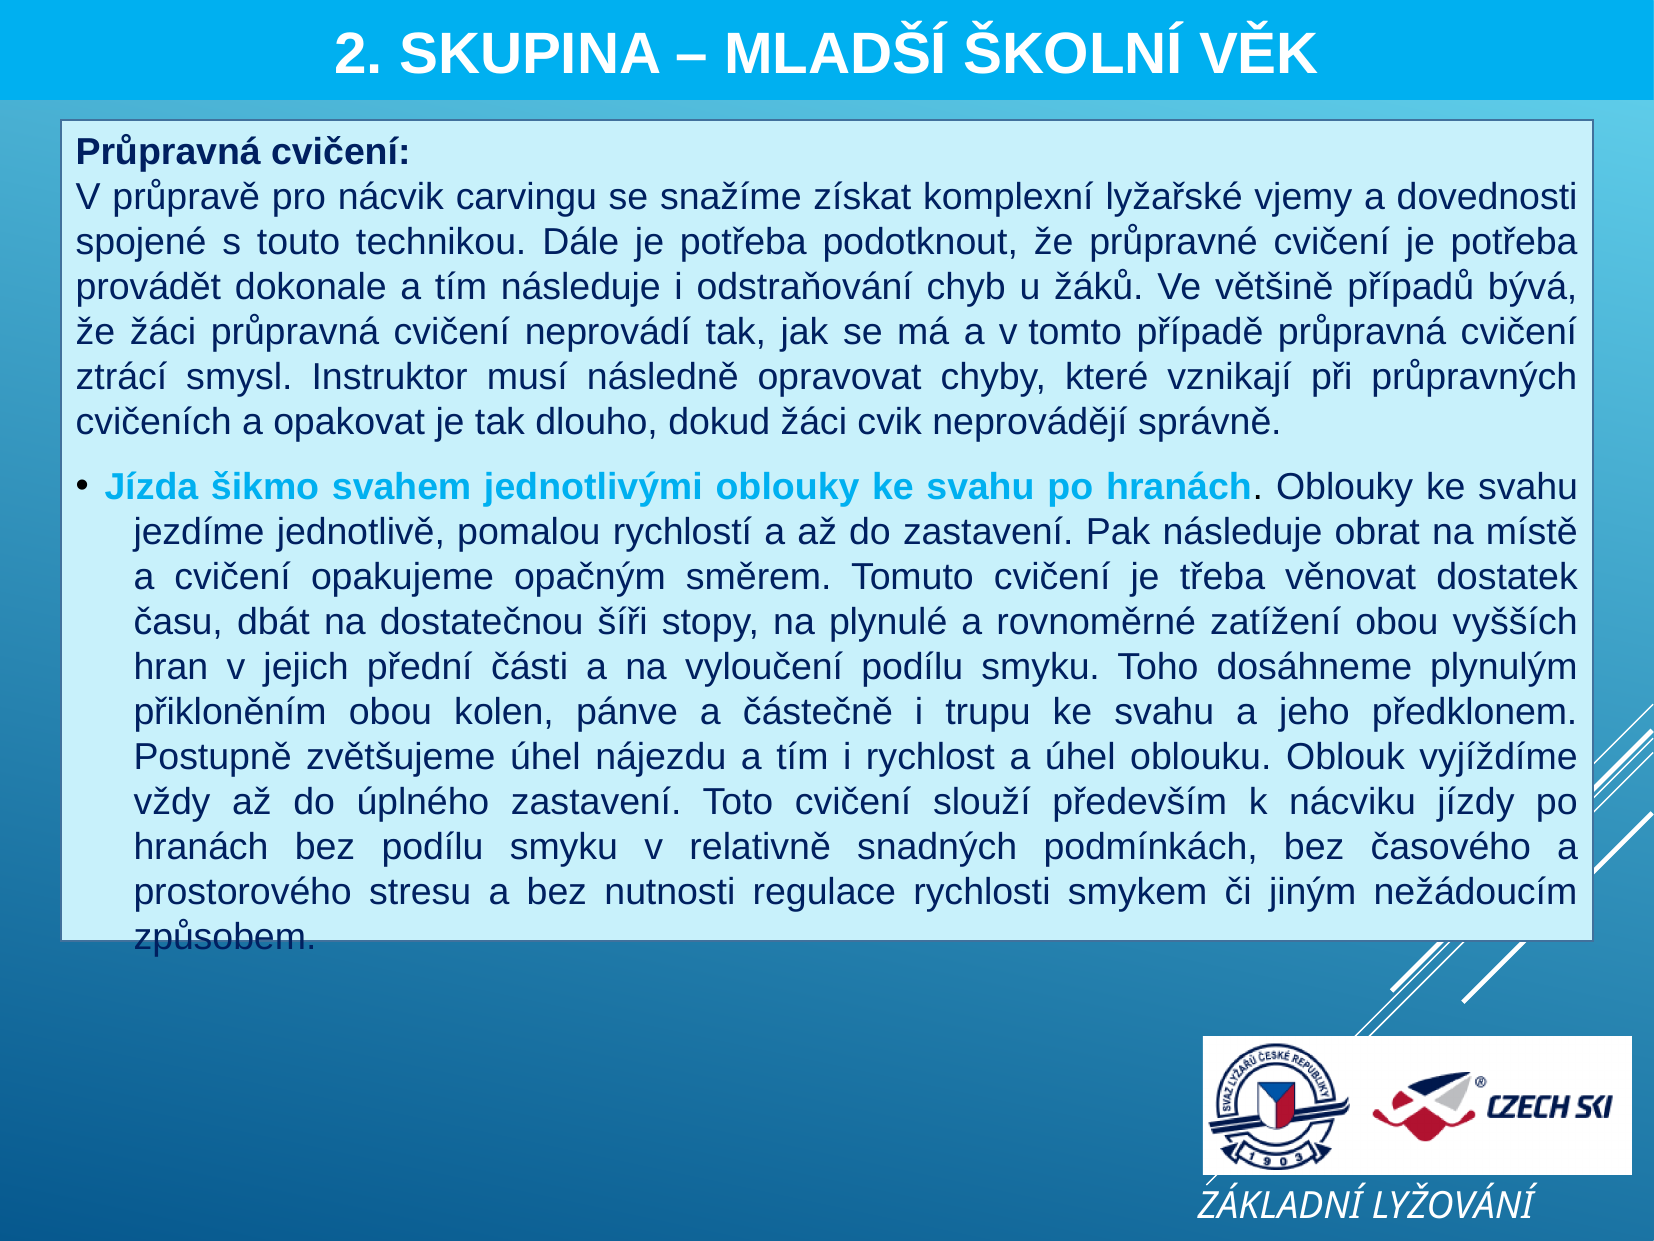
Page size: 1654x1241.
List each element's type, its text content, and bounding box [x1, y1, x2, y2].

text_box Průpravná cvičení: V průpravě pro nácvik carvingu se snažíme získat komplexní lyžařské vjemy a dovednosti spojené s touto technikou. Dále je potřeba podotknout, že průpravné cvičení je potřeba provádět dokonale a tím následuje i odstraňování chyb u žáků. Ve většině případů bývá, že žáci průpravná cvičení neprovádí tak, jak se má a v tomto případě průpravná cvičení ztrácí smysl. Instruktor musí následně opravovat chyby, které vznikají při průpravných cvičeních a opakovat je tak dlouho, dokud žáci cvik neprovádějí správně. Jízda šikmo svahem jednotlivými oblouky ke svahu po hranách. Oblouky ke svahu jezdíme jednotlivě, pomalou rychlostí a až do zastavení. Pak následuje obrat na místě a cvičení opakujeme opačným směrem. Tomuto cvičení je třeba věnovat dostatek času, dbát na dostatečnou šíři stopy, na plynulé a rovnoměrné zatížení obou vyšších hran v jejich přední části a na vyloučení podílu smyku. Toho dosáhneme plynulým přikloněním obou kolen, pánve a částečně i trupu ke svahu a jeho předklonem. Postupně zvětšujeme úhel nájezdu a tím i rychlost a úhel oblouku. Oblouk vyjíždíme vždy až do úplného zastavení. Toto cvičení slouží především k nácviku jízdy po hranách bez podílu smyku v relativně snadných podmínkách, bez časového a prostorového stresu a bez nutnosti regulace rychlosti smykem či jiným nežádoucím způsobem. [60, 119, 1593, 942]
title 2. Skupina – mladší školní věk [0, 0, 1654, 100]
picture [1202, 1036, 1632, 1173]
text_box ZÁKLADNÍ LYŽOVÁNÍ [1182, 1173, 1644, 1235]
